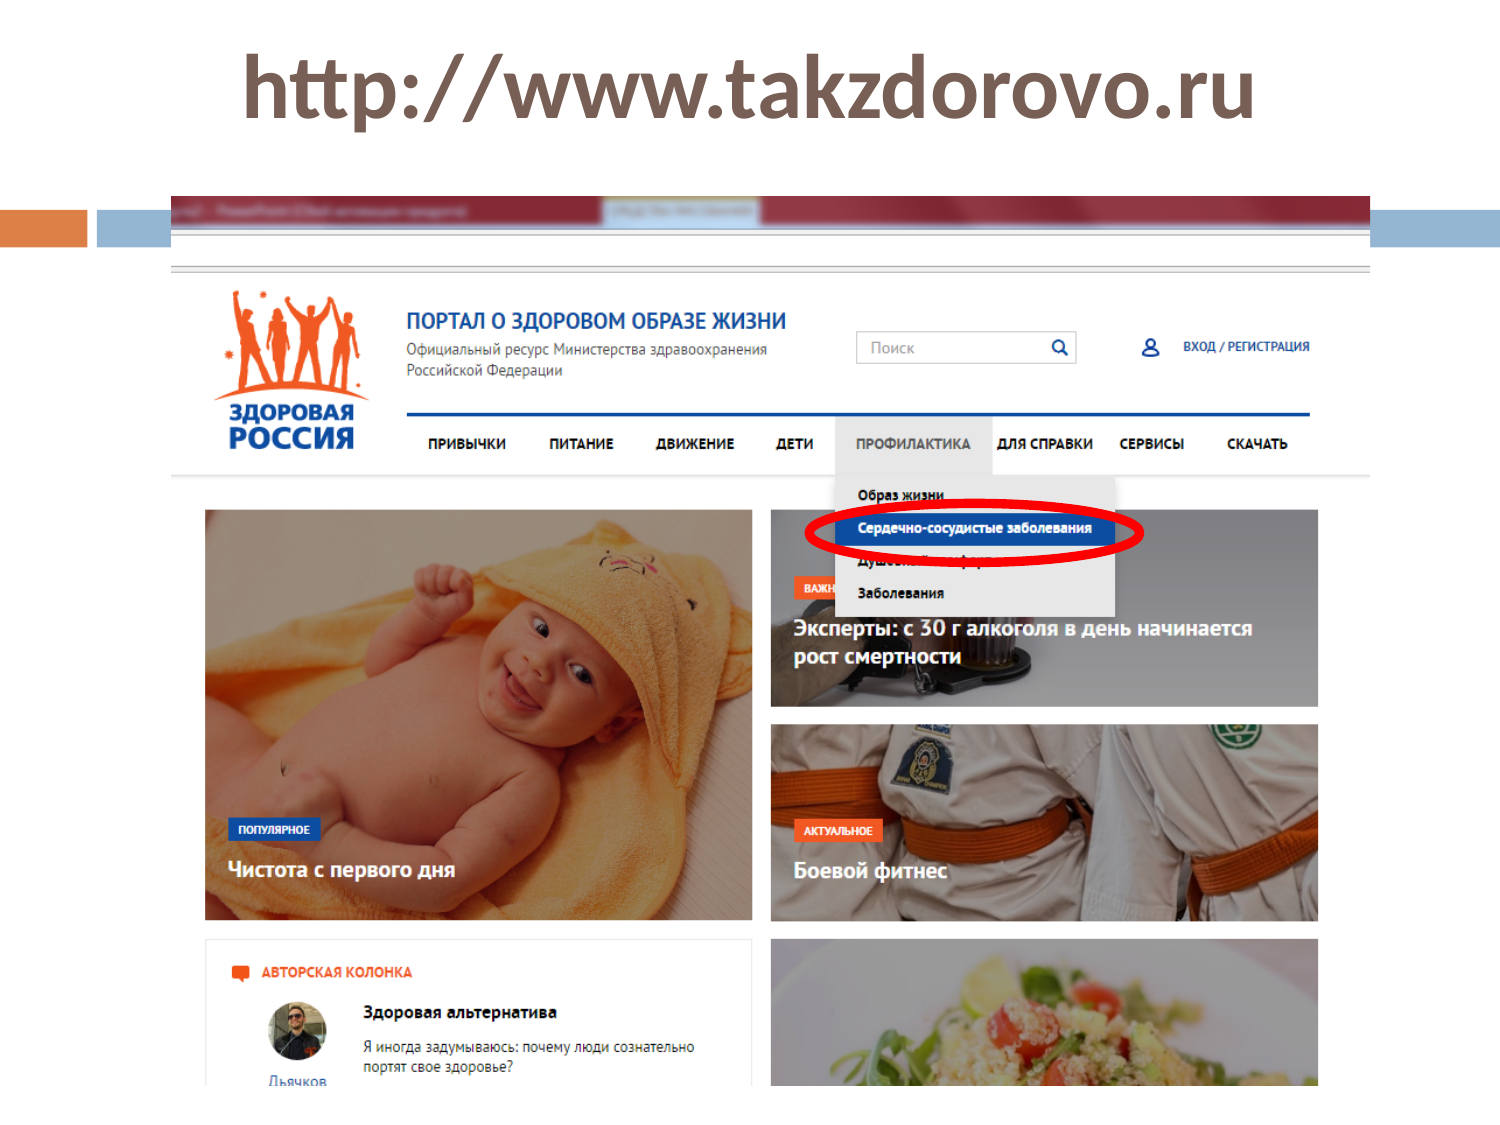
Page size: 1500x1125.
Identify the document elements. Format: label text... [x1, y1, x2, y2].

picture [171, 196, 1371, 1086]
title http://www.takzdorovo.ru [0, 19, 1500, 173]
